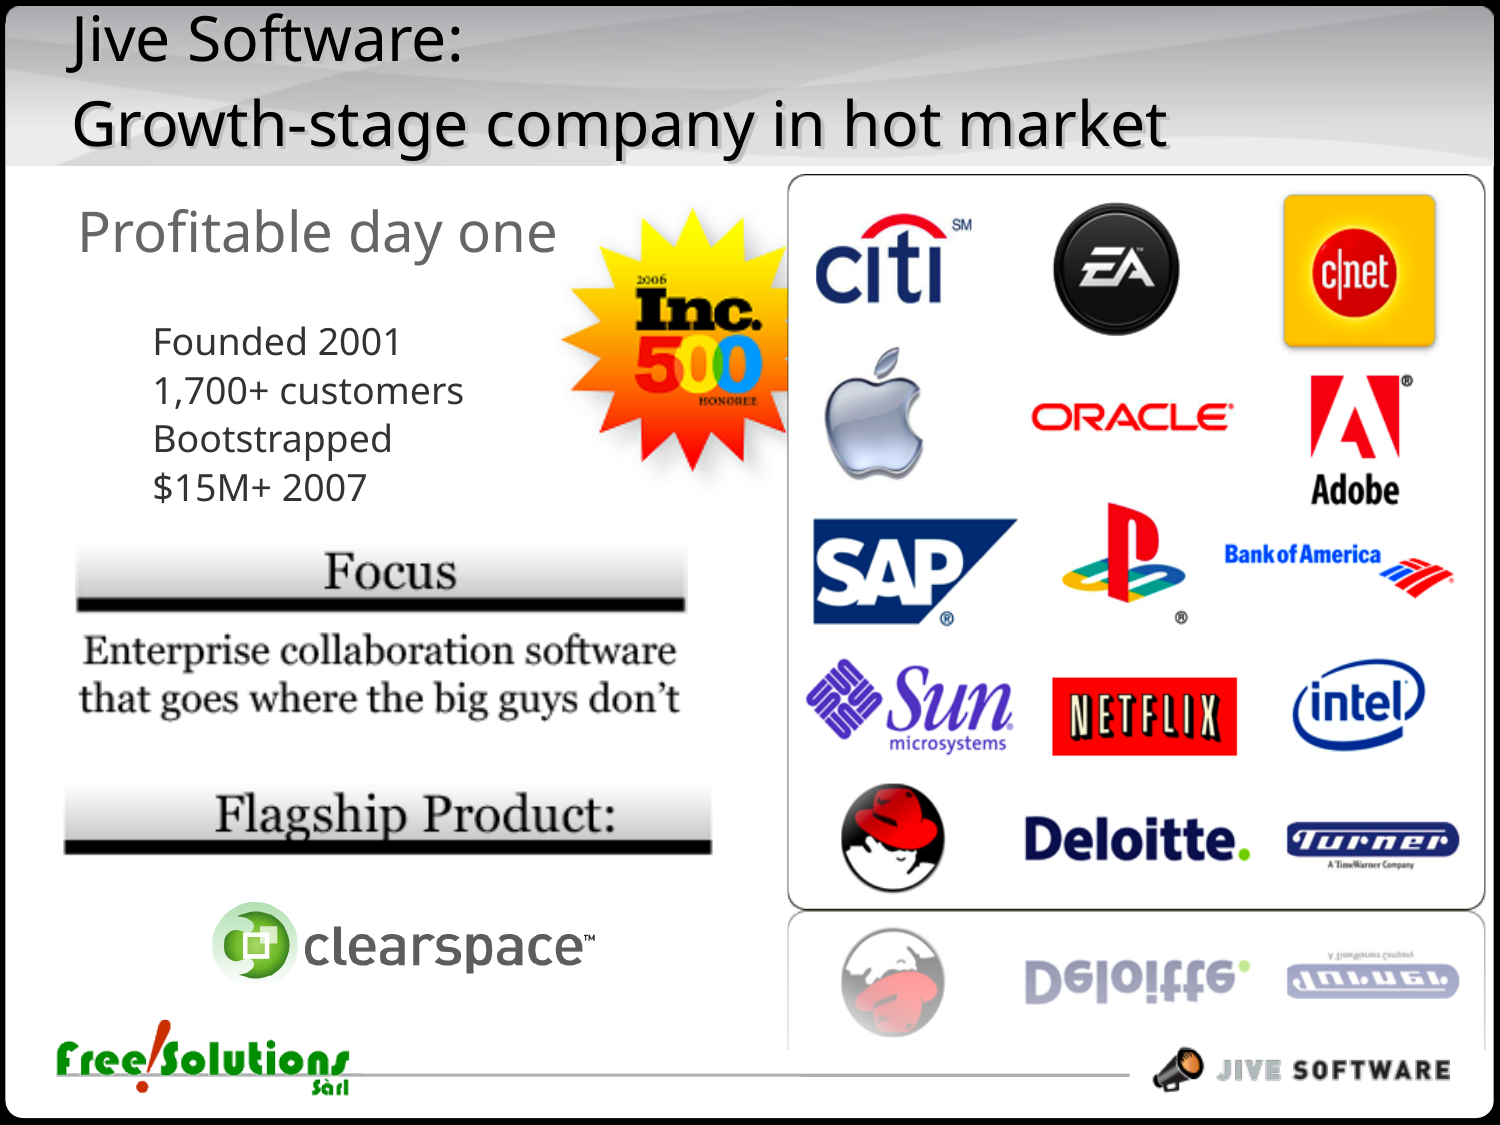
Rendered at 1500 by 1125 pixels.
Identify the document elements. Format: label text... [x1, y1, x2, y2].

picture [6, 6, 56, 166]
picture [1413, 6, 1494, 166]
picture [75, 512, 688, 751]
title Jive Software: Growth-stage company in hot market [56, 0, 1413, 173]
picture [55, 1017, 351, 1099]
picture [751, 174, 1486, 1105]
list Profitable day one Founded 2001 1,700+ customers Bootstrapped $15M+ 2007 [62, 184, 751, 988]
